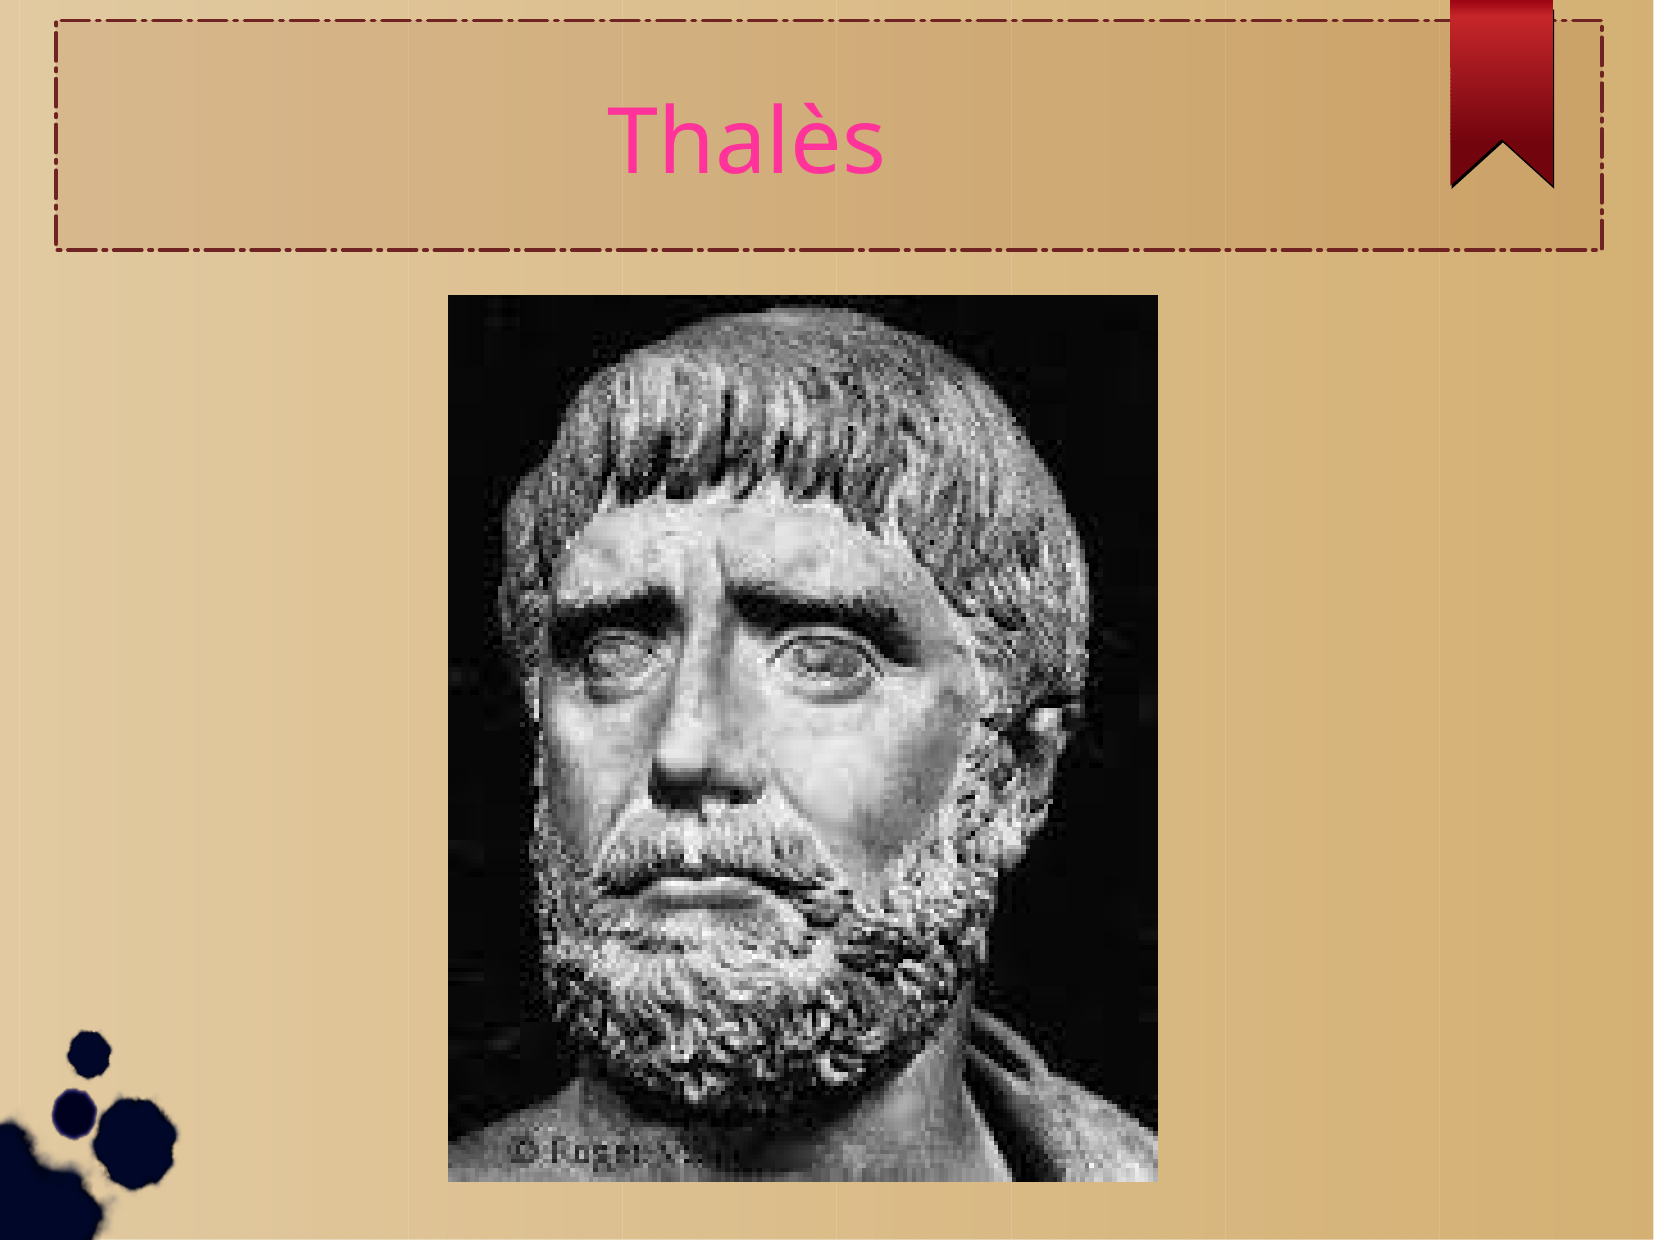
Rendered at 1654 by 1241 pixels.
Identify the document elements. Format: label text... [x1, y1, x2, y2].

title Thalès [82, 47, 1412, 229]
picture [448, 295, 1158, 1182]
